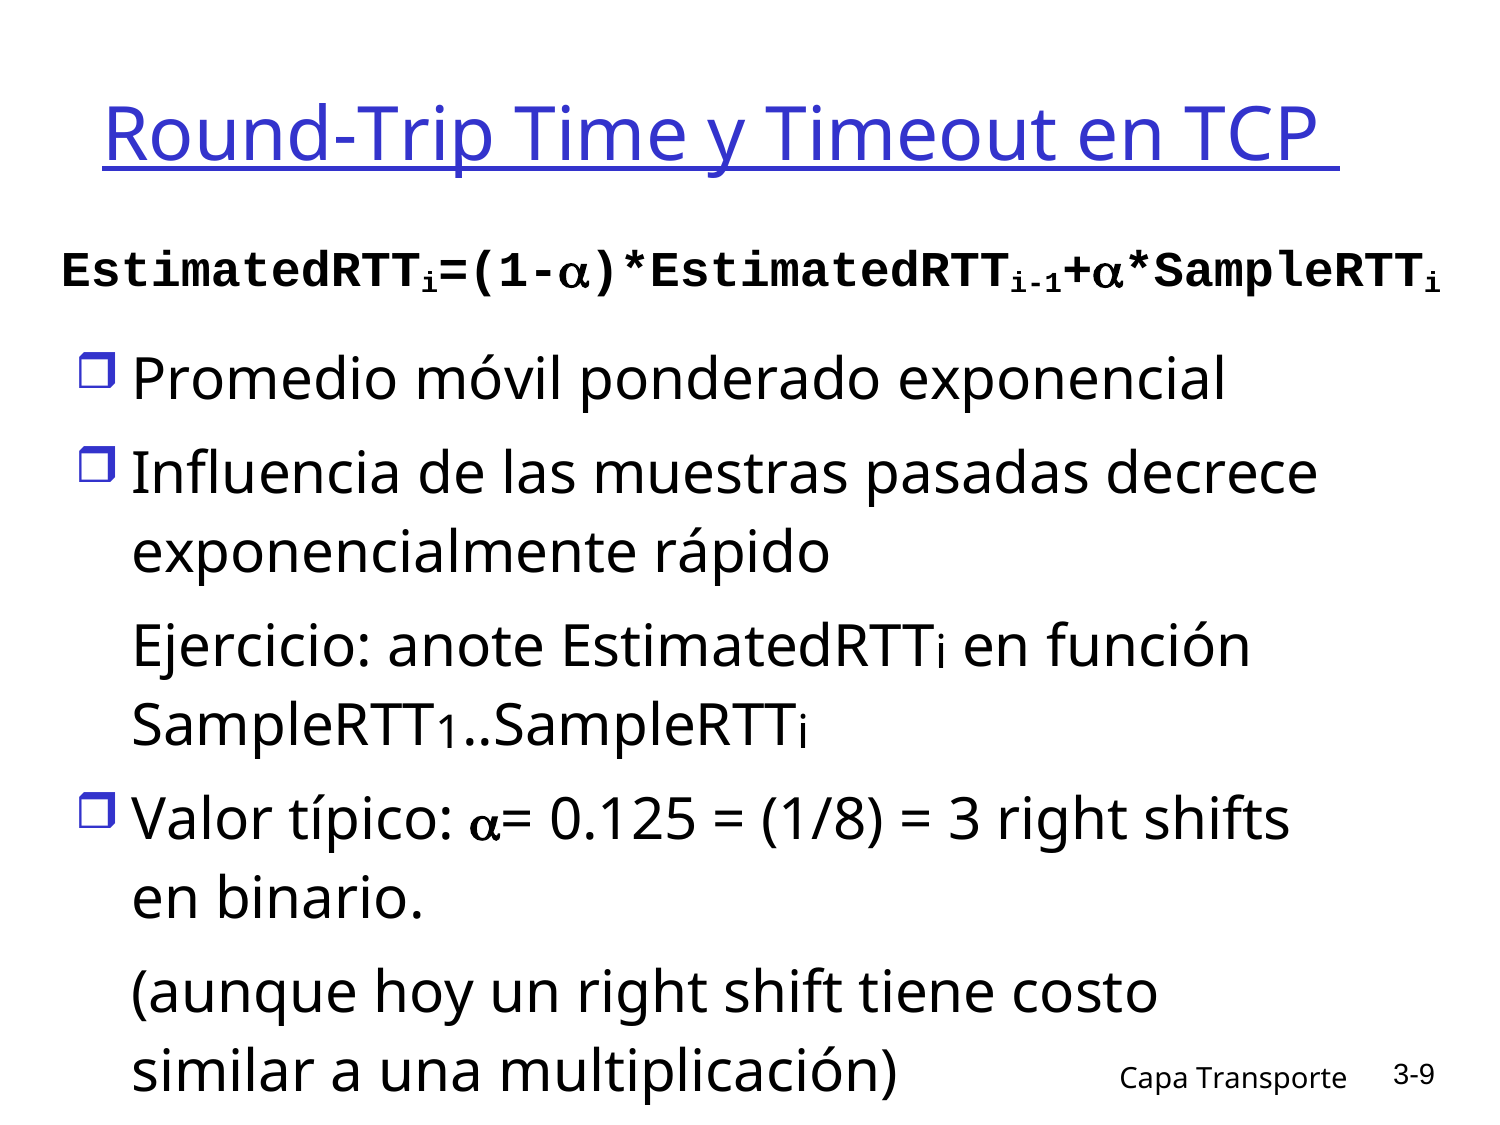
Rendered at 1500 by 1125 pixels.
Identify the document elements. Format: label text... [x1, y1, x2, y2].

text_box EstimatedRTTi=(1-)*EstimatedRTTi-1+*SampleRTTi [46, 237, 1457, 310]
title Round-Trip Time y Timeout en TCP [87, 15, 1463, 247]
list Promedio móvil ponderado exponencial Influencia de las muestras pasadas decrece exponencialmente rápido Ejercicio: anote EstimatedRTTi en función SampleRTT1..SampleRTTi Valor típico: = 0.125 = (1/8) = 3 right shifts en binario. (aunque hoy un right shift tiene costo similar a una multiplicación) [75, 337, 1351, 1026]
